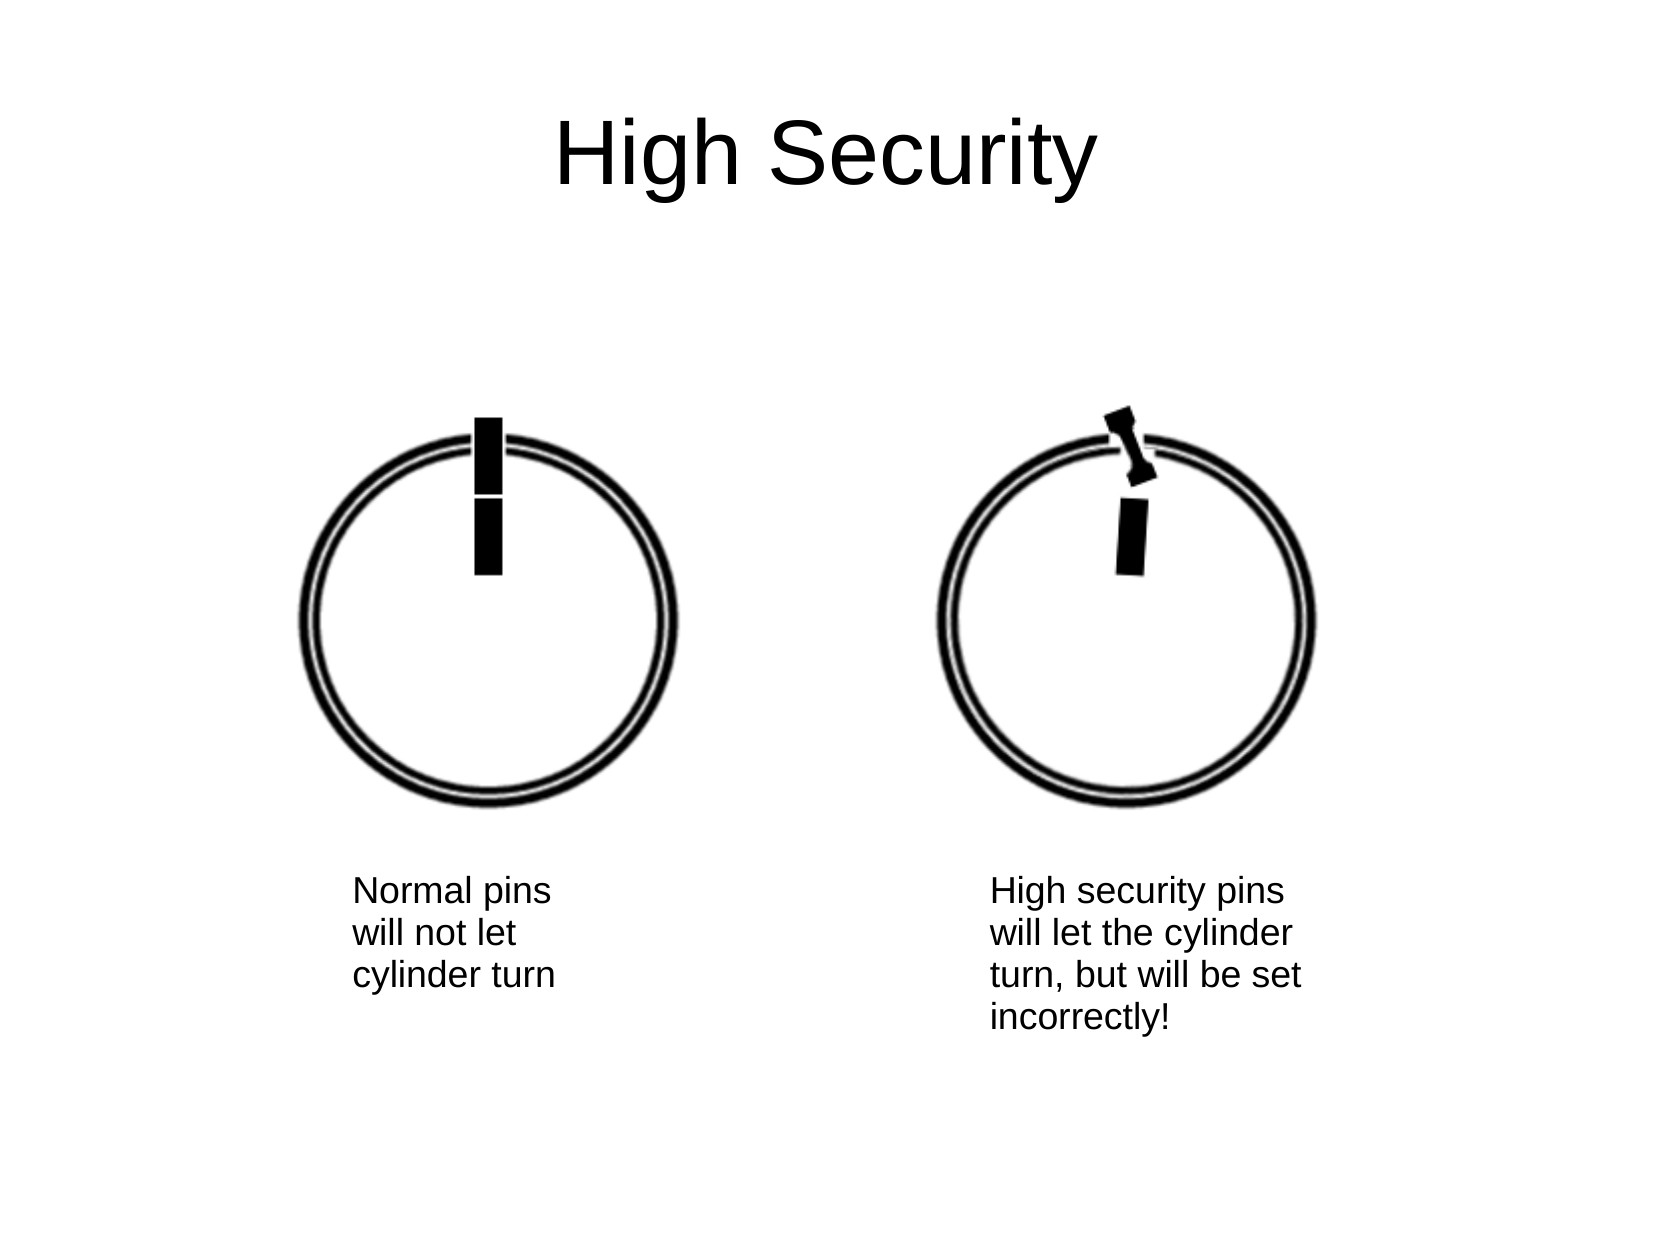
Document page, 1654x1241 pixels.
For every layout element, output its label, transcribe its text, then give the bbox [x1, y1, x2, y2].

picture [150, 227, 1426, 1015]
text_box High security pins will let the cylinder turn, but will be set incorrectly! [975, 862, 1351, 1046]
title High Security [82, 56, 1571, 250]
text_box Normal pins will not let cylinder turn [337, 862, 601, 1004]
